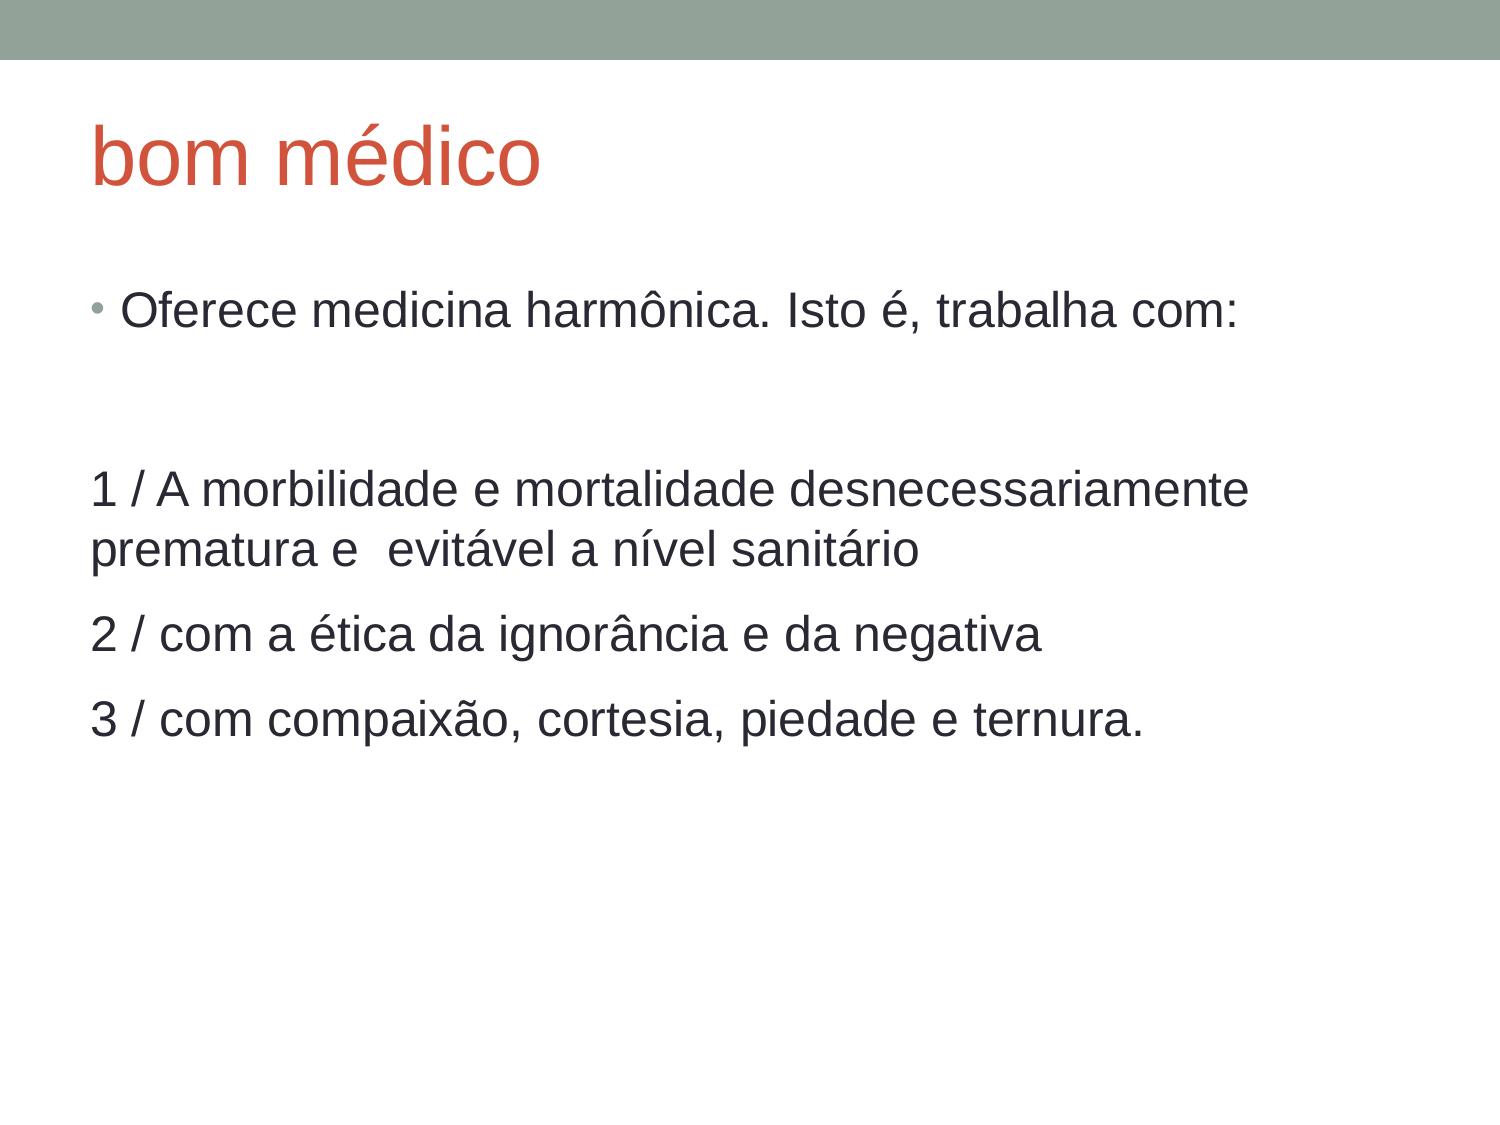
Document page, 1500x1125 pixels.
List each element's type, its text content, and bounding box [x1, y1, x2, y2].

title bom médico [75, 87, 1425, 262]
list Oferece medicina harmônica. Isto é, trabalha com: 1 / A morbilidade e mortalidade desnecessariamente prematura e evitável a nível sanitário 2 / com a ética da ignorância e da negativa 3 / com compaixão, cortesia, piedade e ternura. [75, 262, 1425, 1063]
